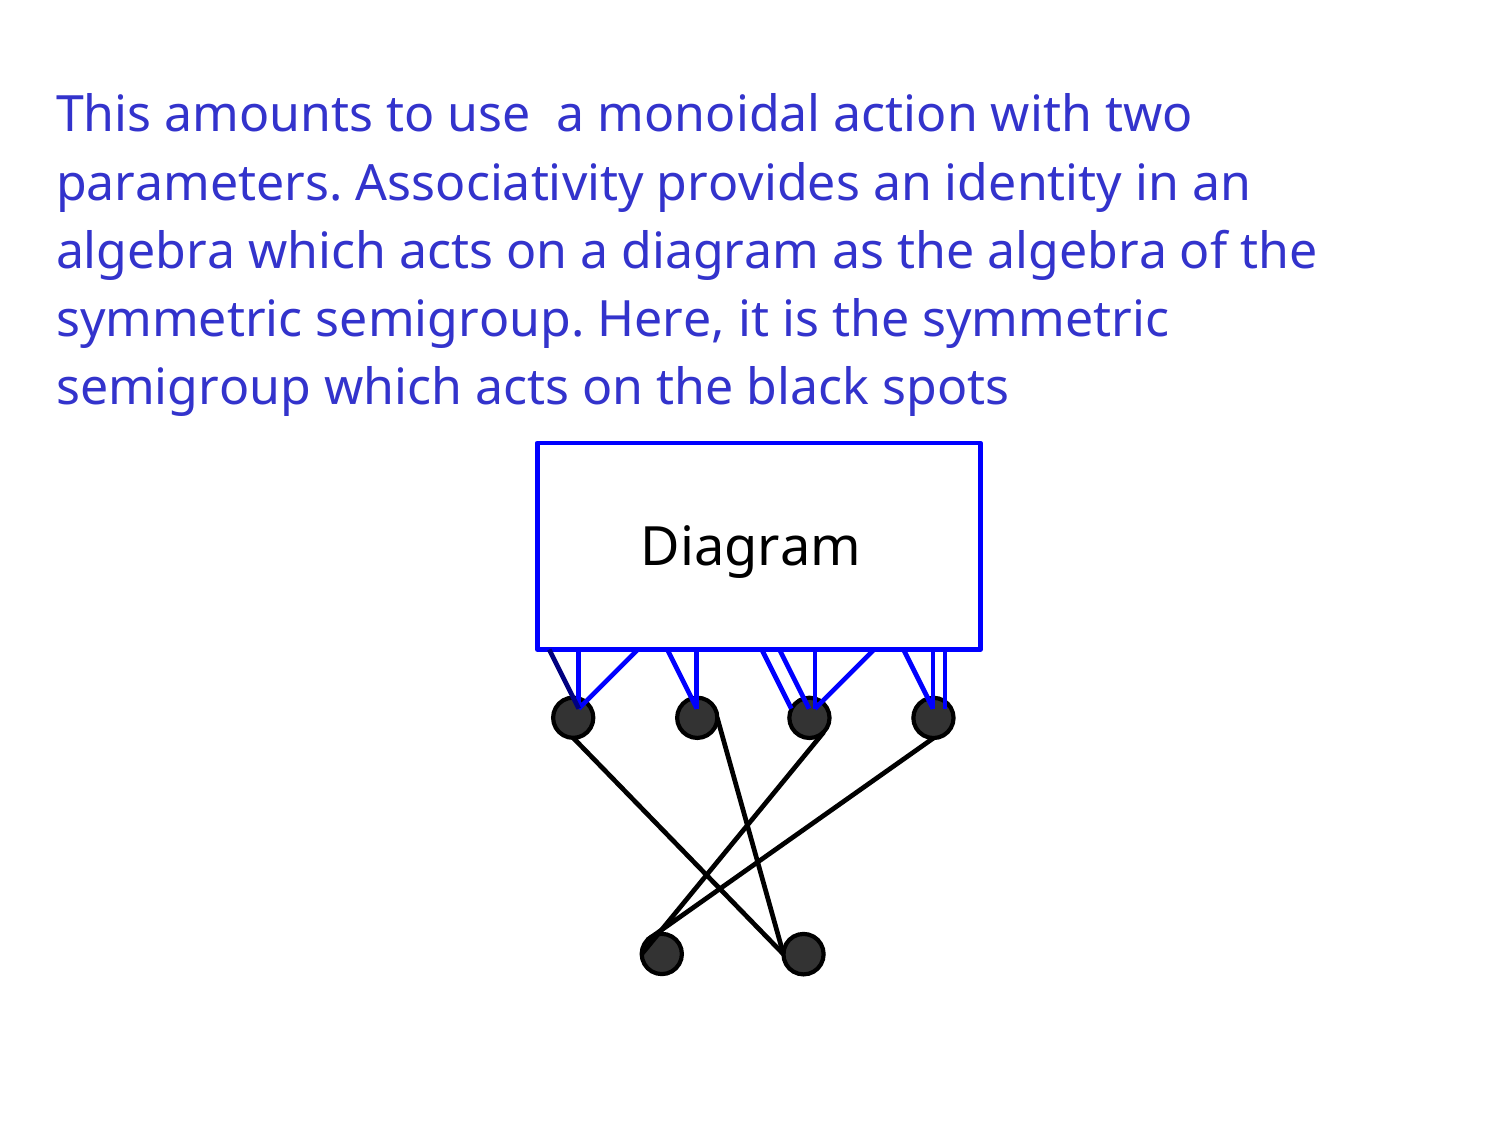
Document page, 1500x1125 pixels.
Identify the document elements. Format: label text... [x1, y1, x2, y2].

text_box Diagram [625, 501, 888, 583]
text_box [789, 697, 830, 739]
text_box [677, 697, 718, 738]
text_box [783, 933, 824, 975]
text_box [642, 940, 648, 948]
text_box [913, 697, 954, 738]
text_box [641, 933, 682, 975]
text_box This amounts to use a monoidal action with two parameters. Associativity provides an identity in an algebra which acts on a diagram as the algebra of the symmetric semigroup. Here, it is the symmetric semigroup which acts on the black spots [41, 70, 1447, 388]
text_box [553, 698, 594, 738]
